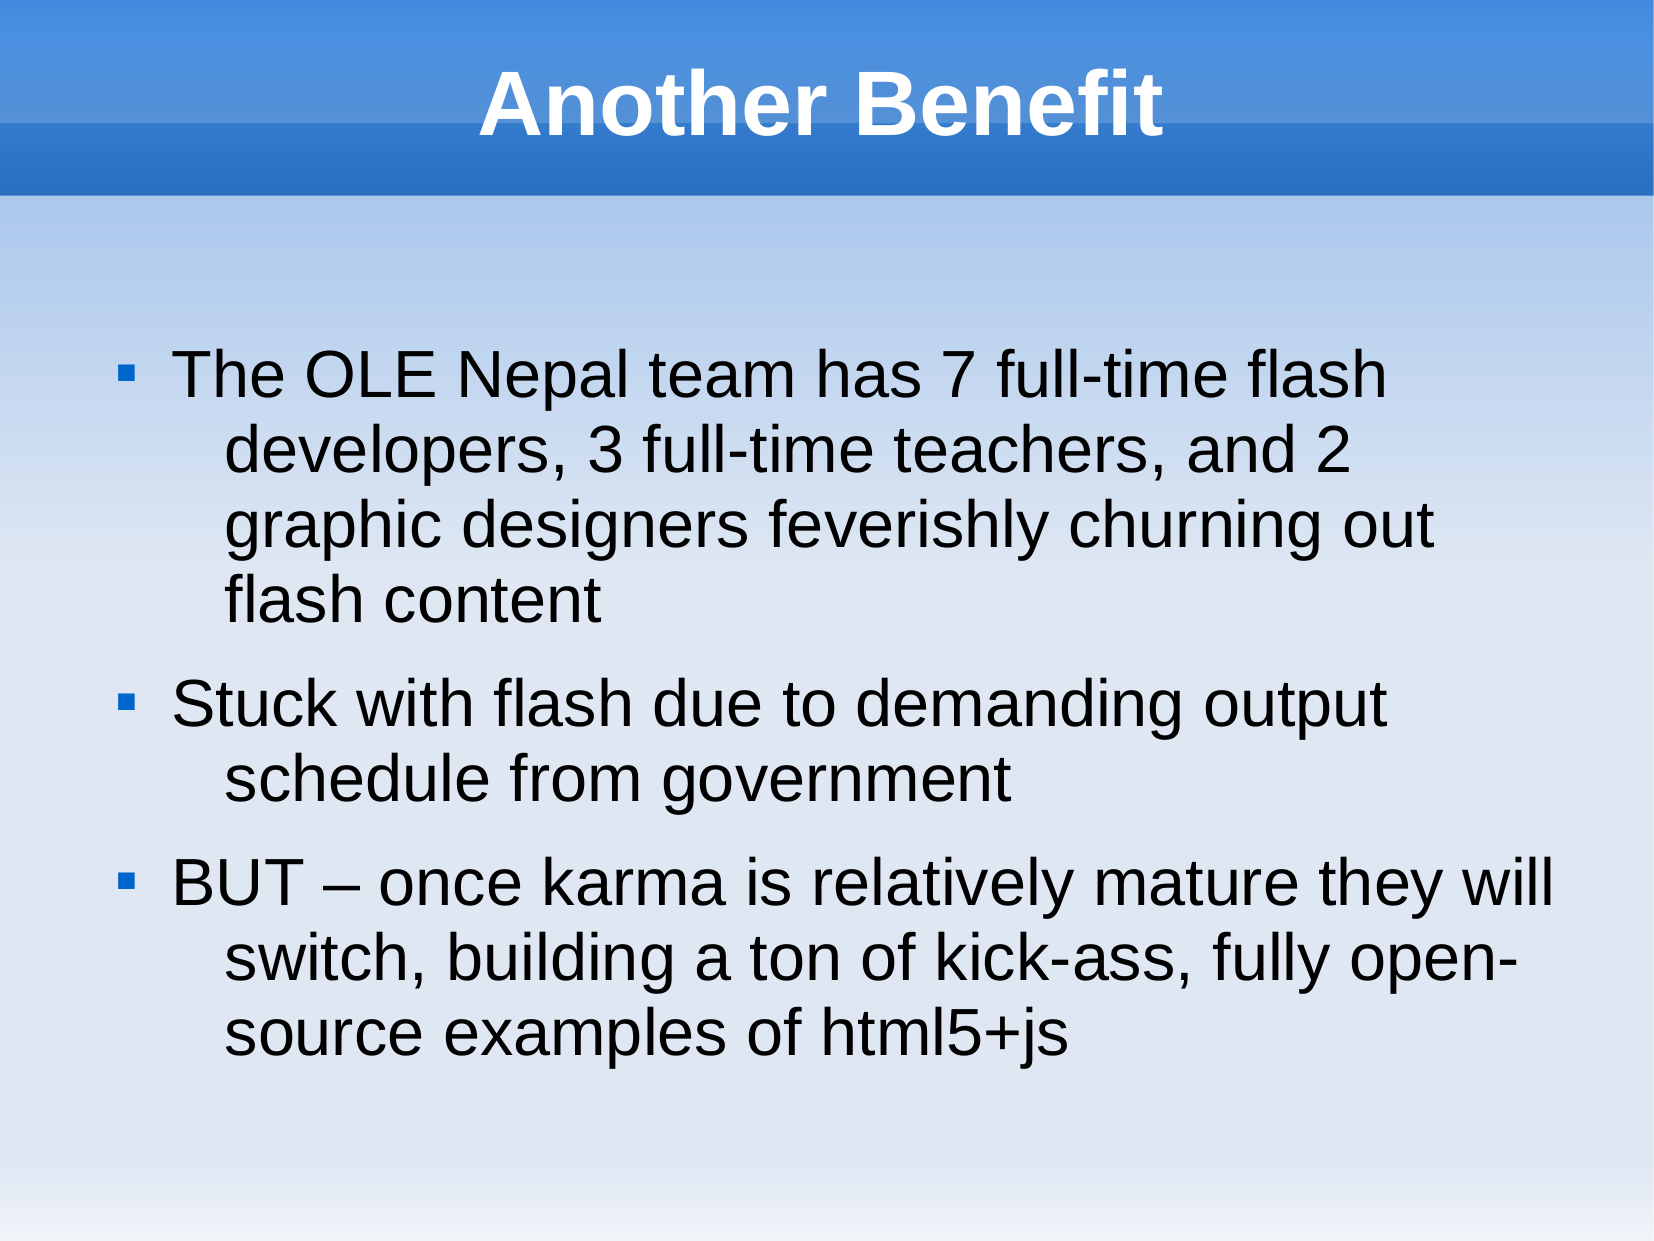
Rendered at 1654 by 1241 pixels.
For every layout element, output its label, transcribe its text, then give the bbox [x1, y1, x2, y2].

list The OLE Nepal team has 7 full-time flash developers, 3 full-time teachers, and 2 graphic designers feverishly churning out flash content Stuck with flash due to demanding output schedule from government BUT – once karma is relatively mature they will switch, building a ton of kick-ass, fully open-source examples of html5+js [82, 337, 1571, 1241]
title Another Benefit [76, 0, 1565, 208]
picture [0, 0, 1654, 1241]
